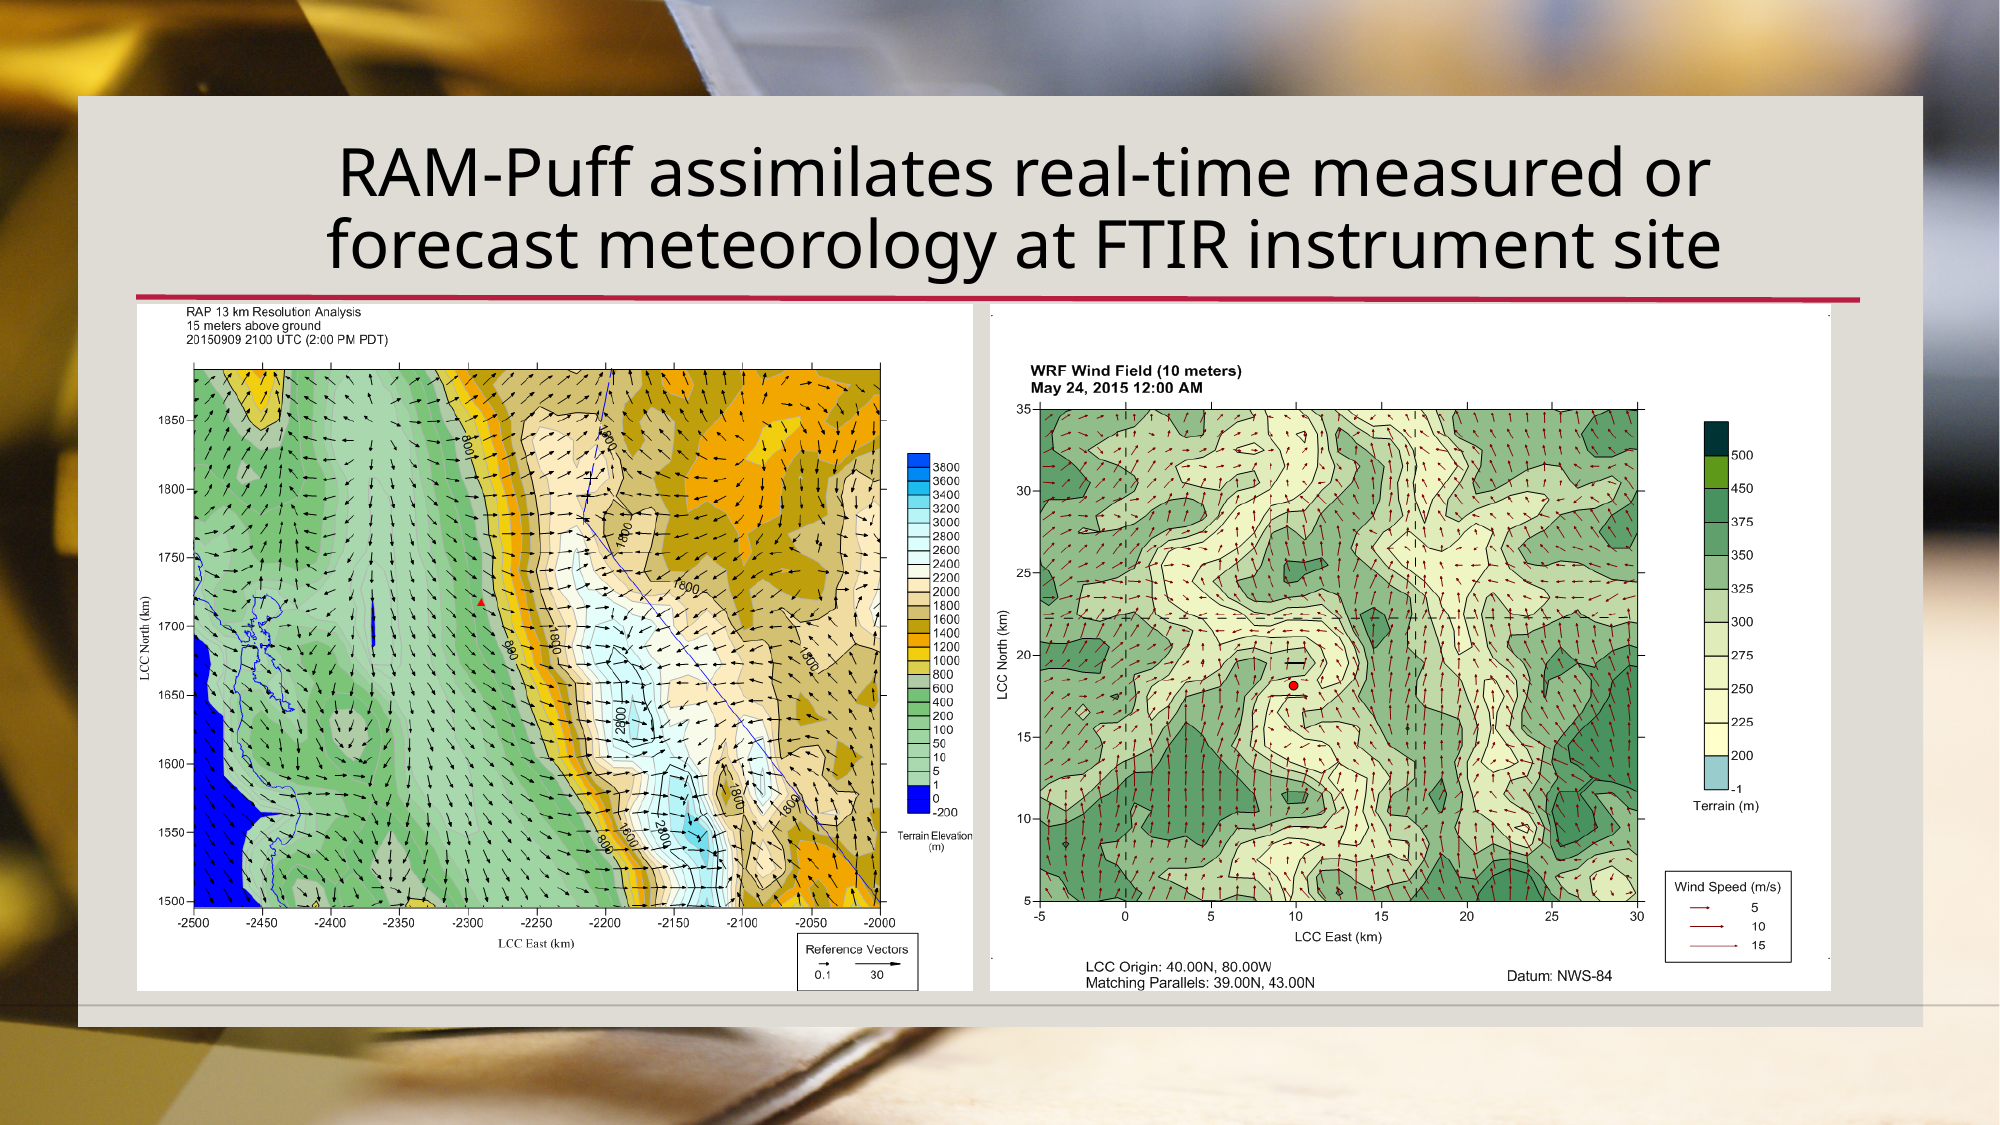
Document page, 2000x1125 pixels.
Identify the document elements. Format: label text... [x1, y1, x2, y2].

title RAM-Puff assimilates real-time measured or forecast meteorology at FTIR instrument site [237, 131, 1813, 305]
picture [0, 0, 2000, 1125]
